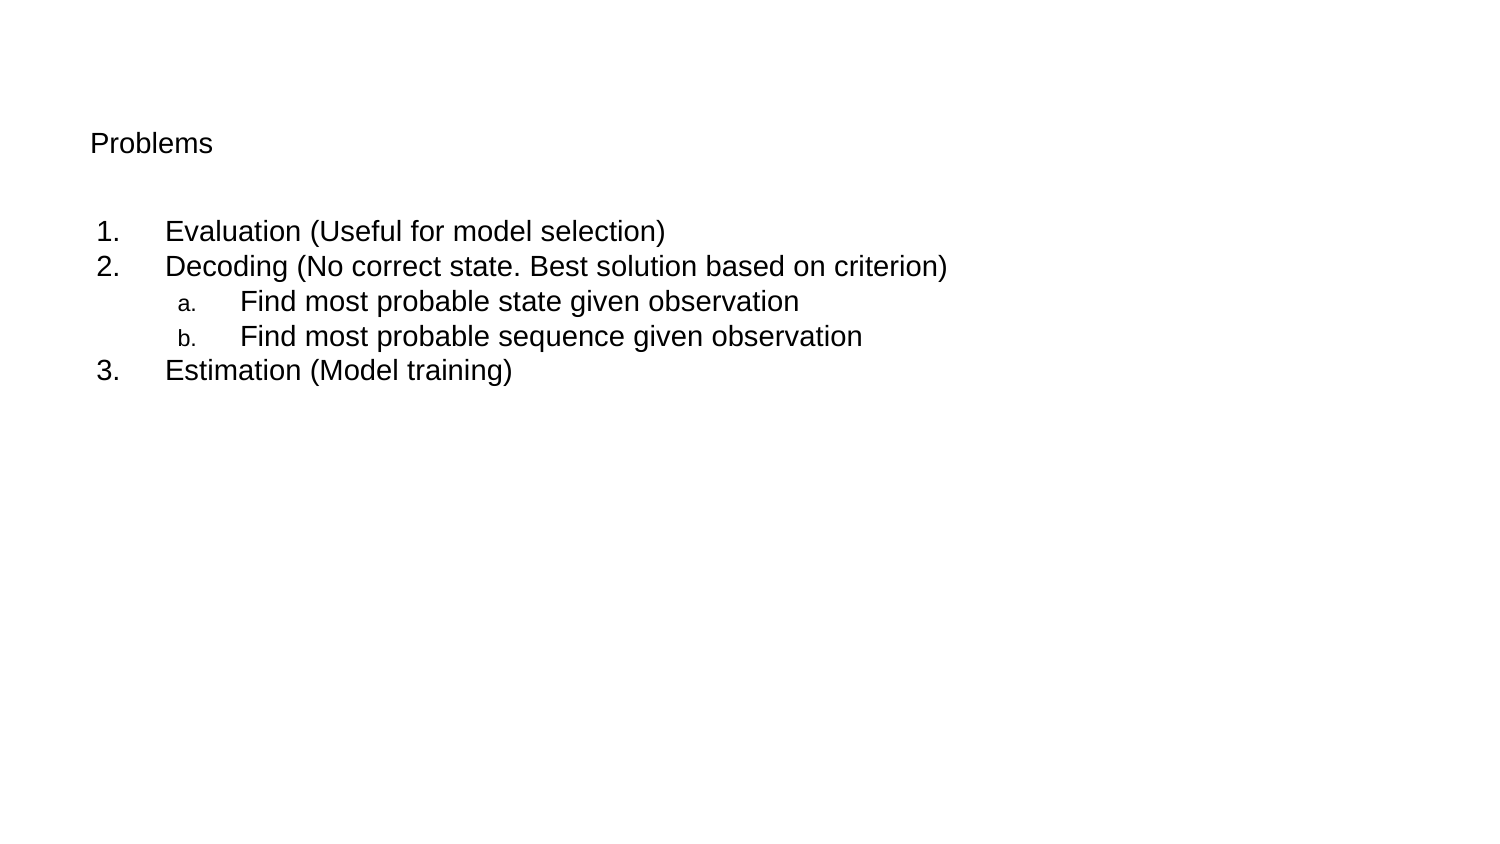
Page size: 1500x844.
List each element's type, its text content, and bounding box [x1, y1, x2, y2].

list Evaluation (Useful for model selection) Decoding (No correct state. Best solution based on criterion) Find most probable state given observation Find most probable sequence given observation Estimation (Model training) [75, 196, 1425, 808]
title Problems [75, 33, 1425, 175]
